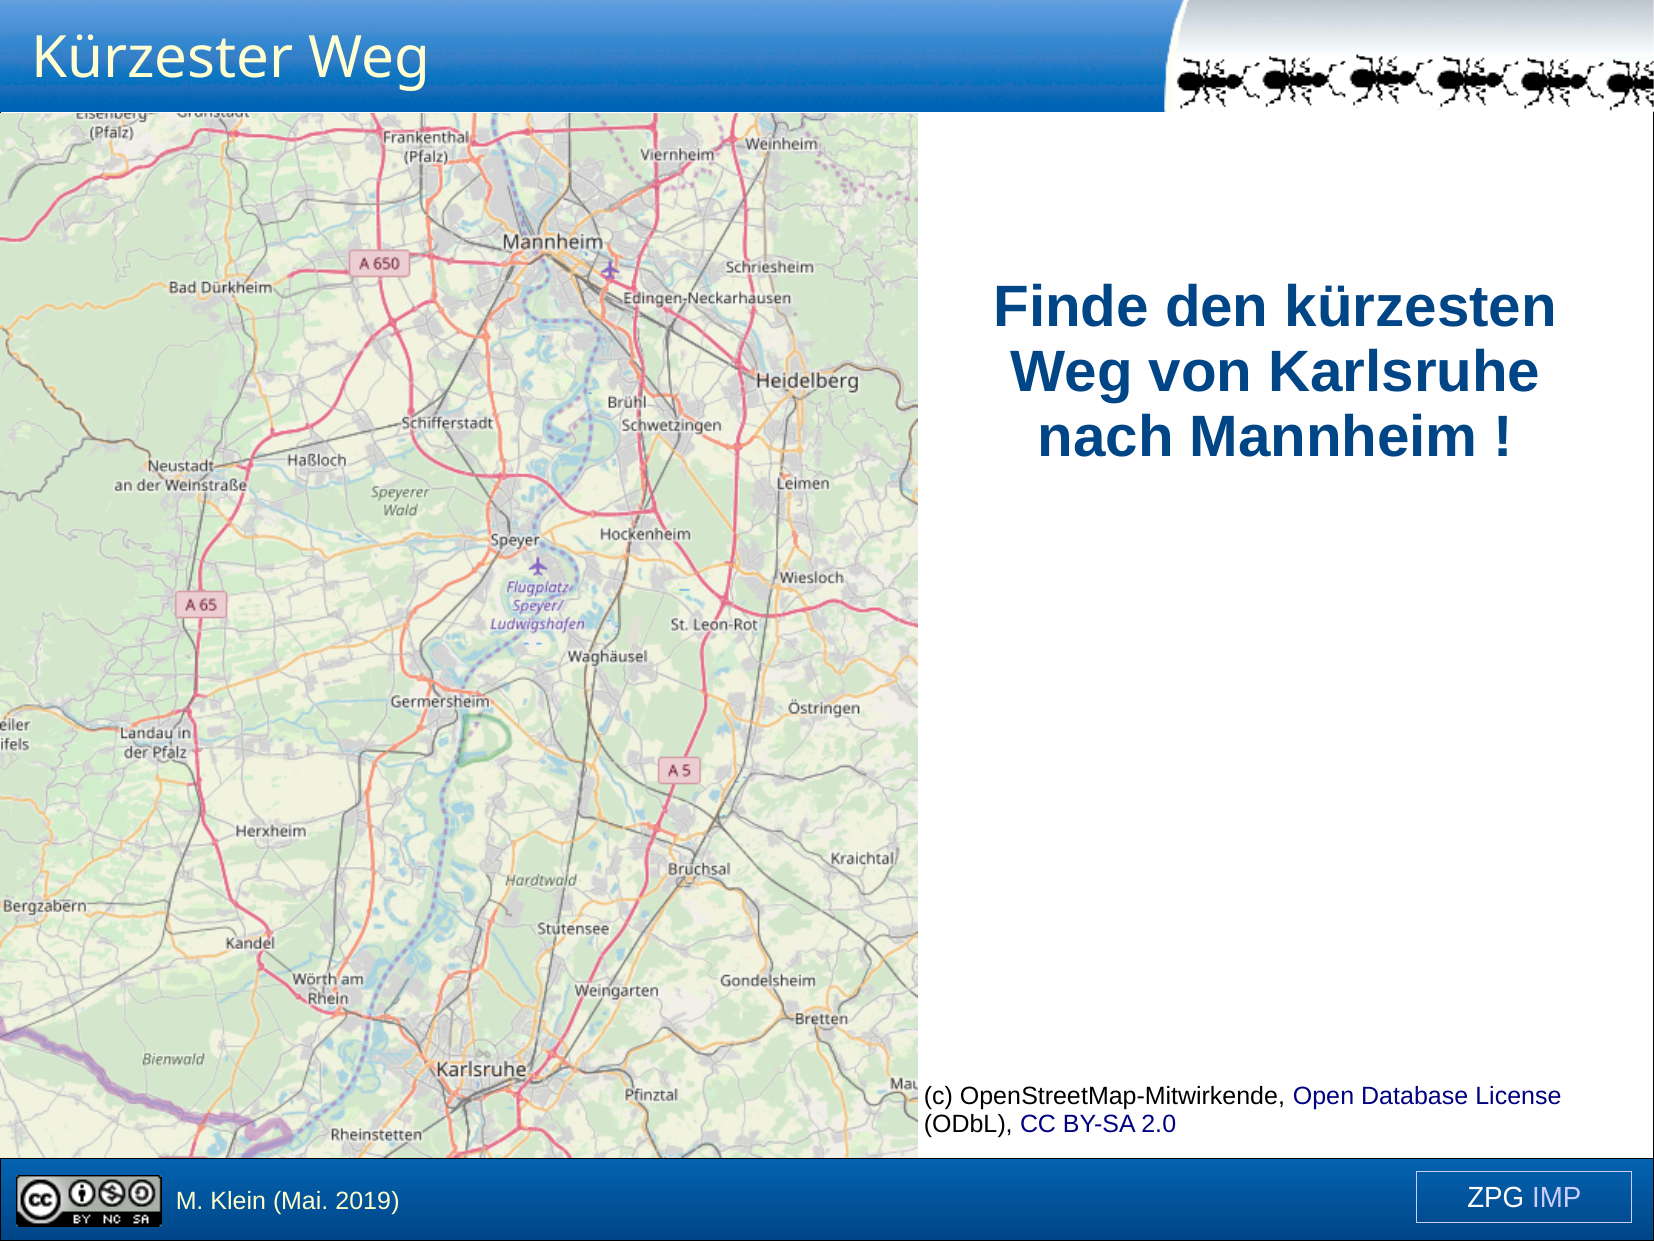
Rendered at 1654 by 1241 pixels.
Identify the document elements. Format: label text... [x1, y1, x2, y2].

picture [0, 0, 1654, 112]
picture [16, 1175, 162, 1227]
picture [0, 113, 918, 1158]
text_box (c) OpenStreetMap-Mitwirkende, Open Database License (ODbL), CC BY-SA 2.0 [909, 1074, 1654, 1154]
title Kürzester Weg [31, 16, 1151, 94]
text_box Finde den kürzesten Weg von Karlsruhe nach Mannheim ! [993, 273, 1612, 787]
